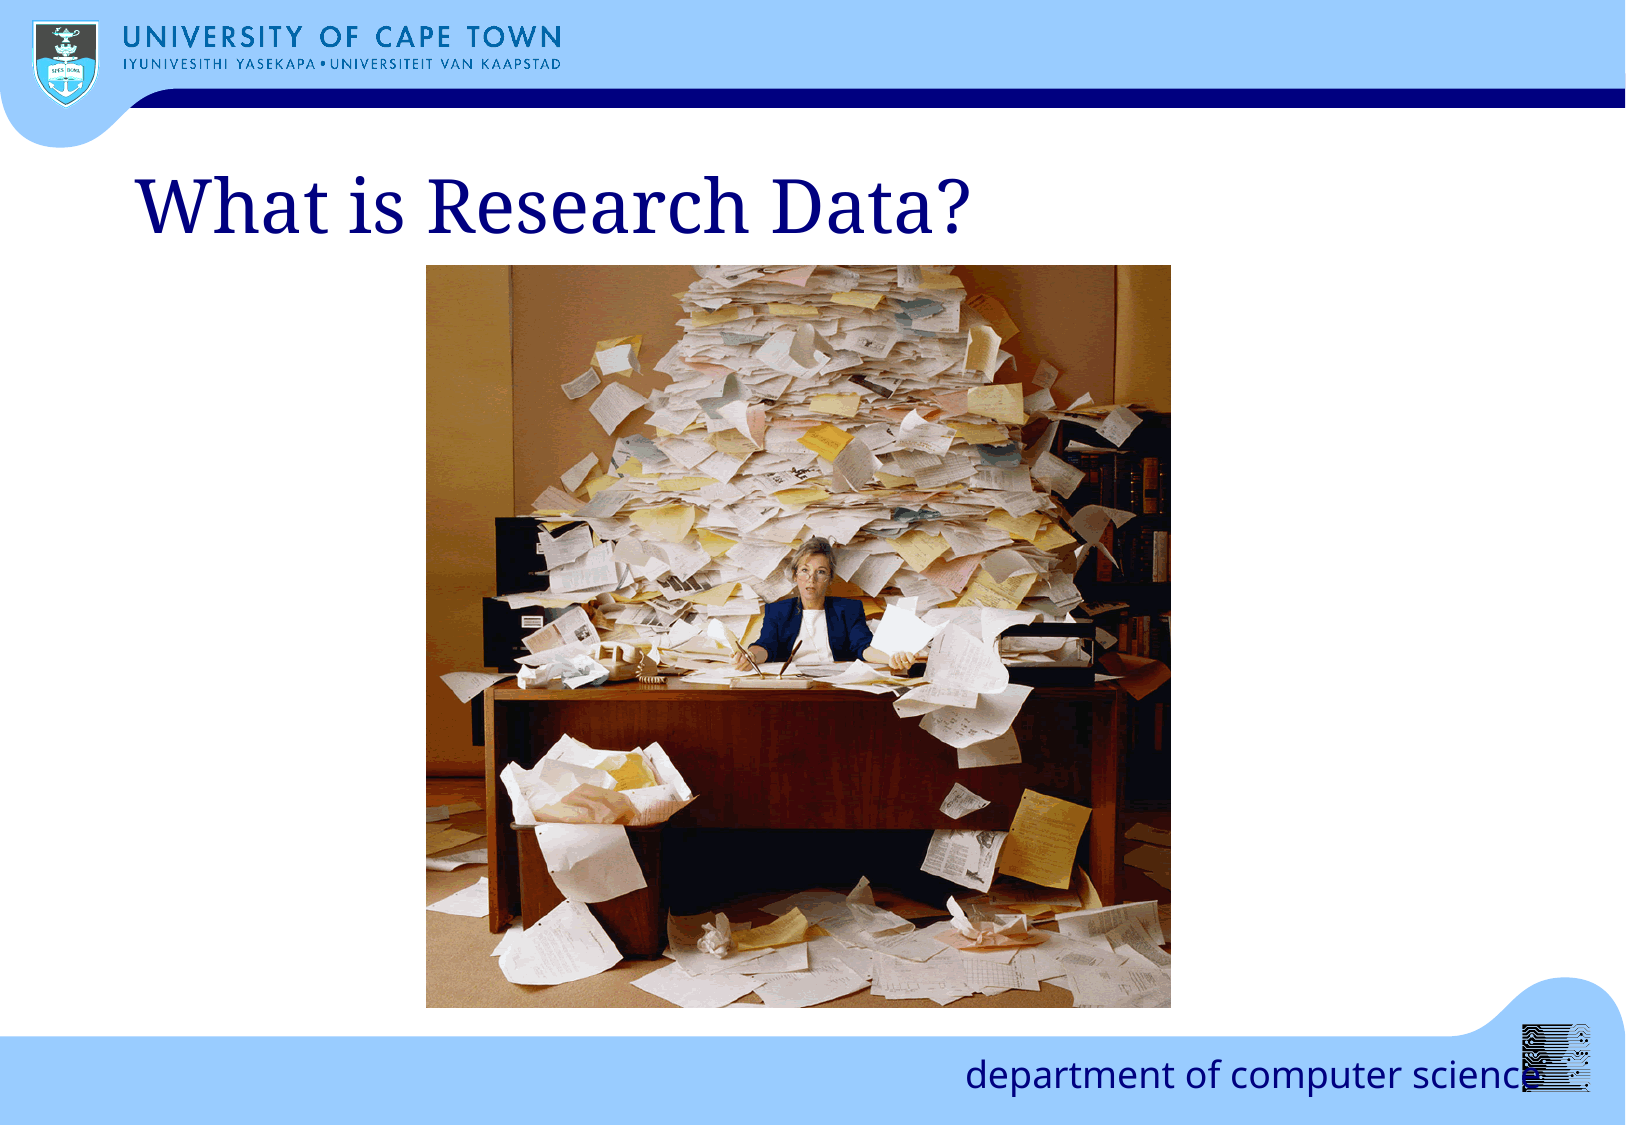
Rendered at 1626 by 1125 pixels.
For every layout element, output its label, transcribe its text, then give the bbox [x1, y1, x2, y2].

picture [1526, 1070, 1536, 1076]
picture [426, 265, 1171, 1008]
title What is Research Data? [134, 140, 1571, 268]
picture [120, 23, 563, 71]
picture [1522, 1024, 1591, 1092]
